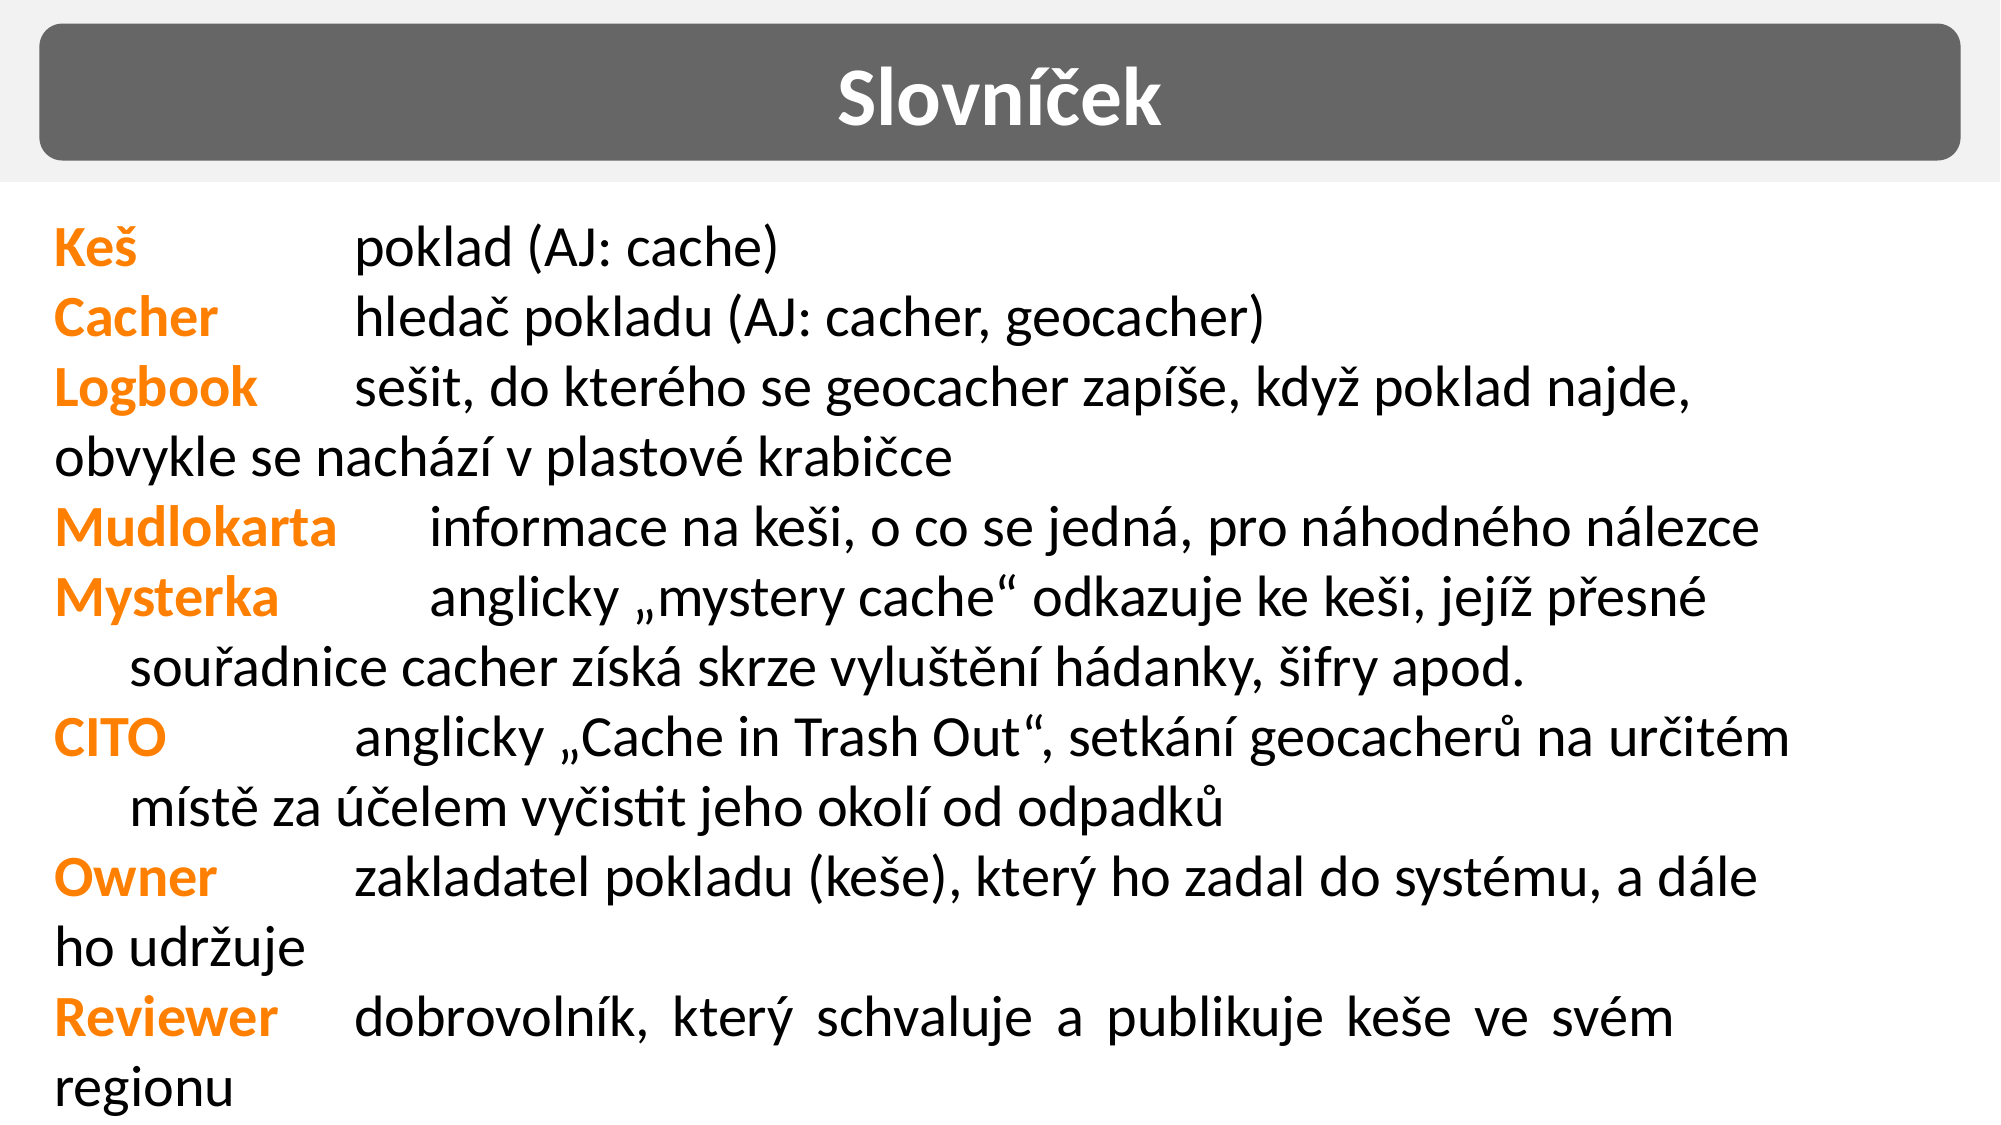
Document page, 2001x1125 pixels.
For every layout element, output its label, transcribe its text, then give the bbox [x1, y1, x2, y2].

text_box Keš poklad (AJ: cache) Cacher hledač pokladu (AJ: cacher, geocacher) Logbook sešit, do kterého se geocacher zapíše, když poklad najde, obvykle se nachází v plastové krabičce Mudlokarta informace na keši, o co se jedná, pro náhodného nálezce Mysterka anglicky „mystery cache“ odkazuje ke keši, jejíž přesné souřadnice cacher získá skrze vyluštění hádanky, šifry apod. CITO anglicky „Cache in Trash Out“, setkání geocacherů na určitém místě za účelem vyčistit jeho okolí od odpadků Owner zakladatel pokladu (keše), který ho zadal do systému, a dále ho udržuje Reviewer dobrovolník, který schvaluje a publikuje keše ve svém regionu [39, 201, 1961, 1125]
text_box [0, 0, 2000, 182]
text_box Slovníček [39, 23, 1961, 161]
